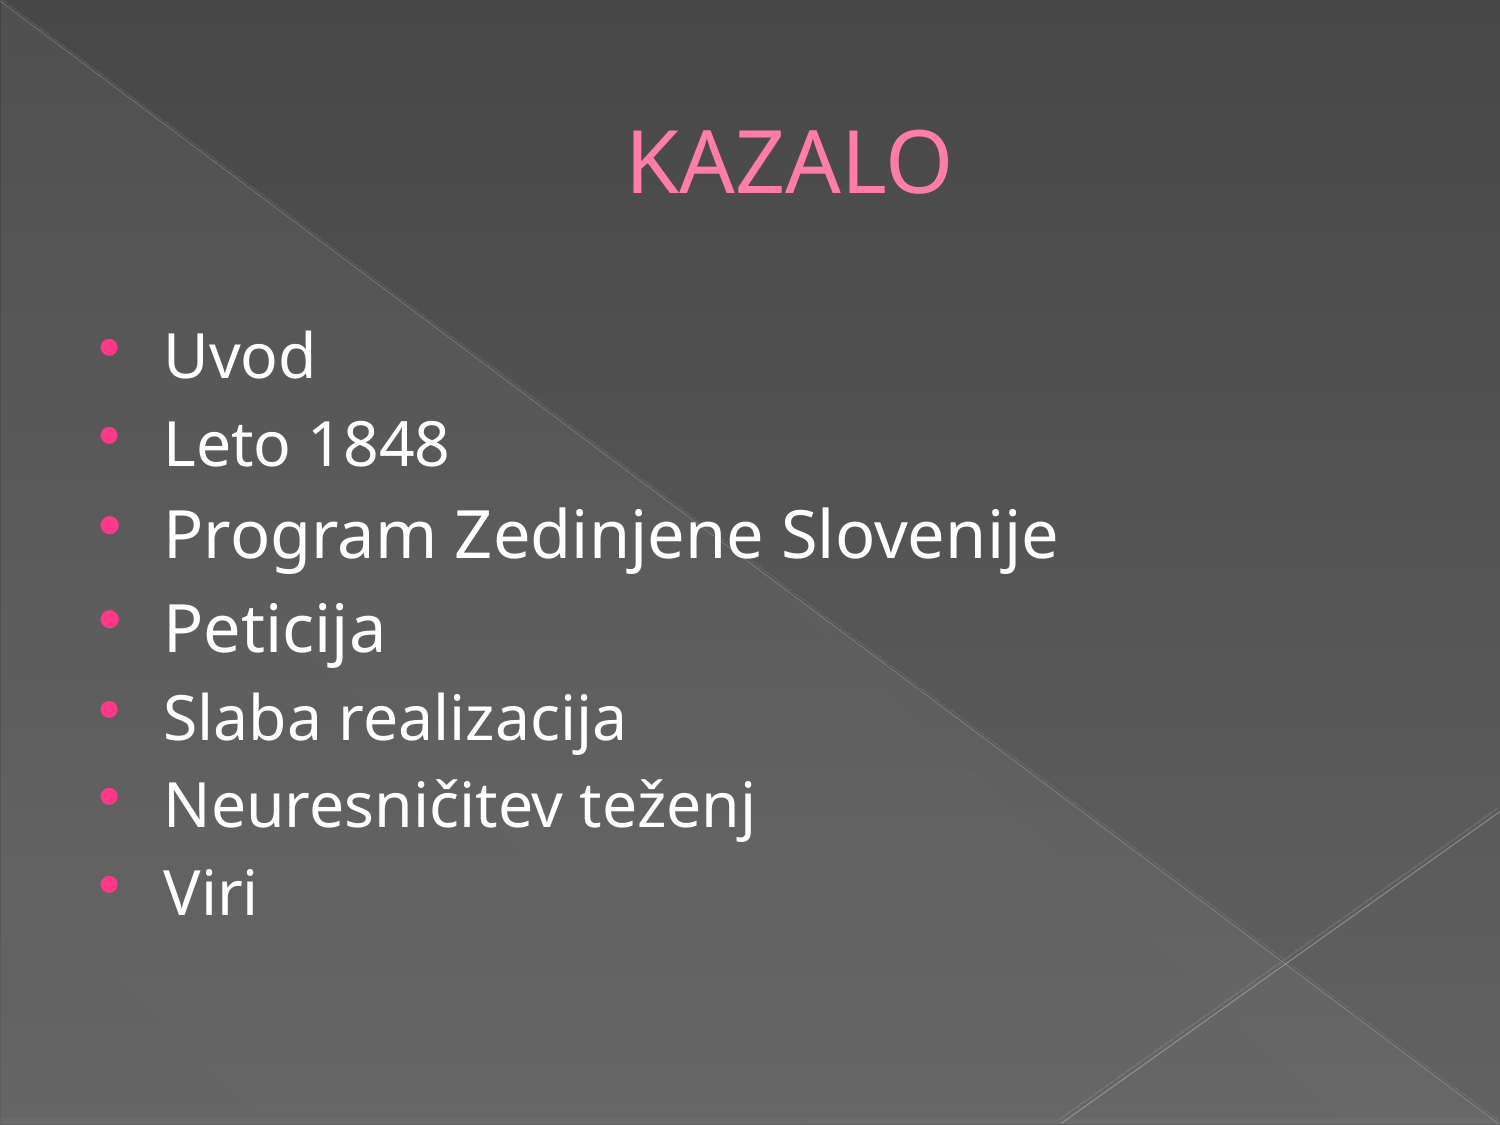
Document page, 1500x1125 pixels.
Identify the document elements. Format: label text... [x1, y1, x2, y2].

list Uvod Leto 1848 Program Zedinjene Slovenije Peticija Slaba realizacija Neuresničitev teženj Viri [75, 308, 1425, 1059]
title KAZALO [75, 43, 1425, 274]
